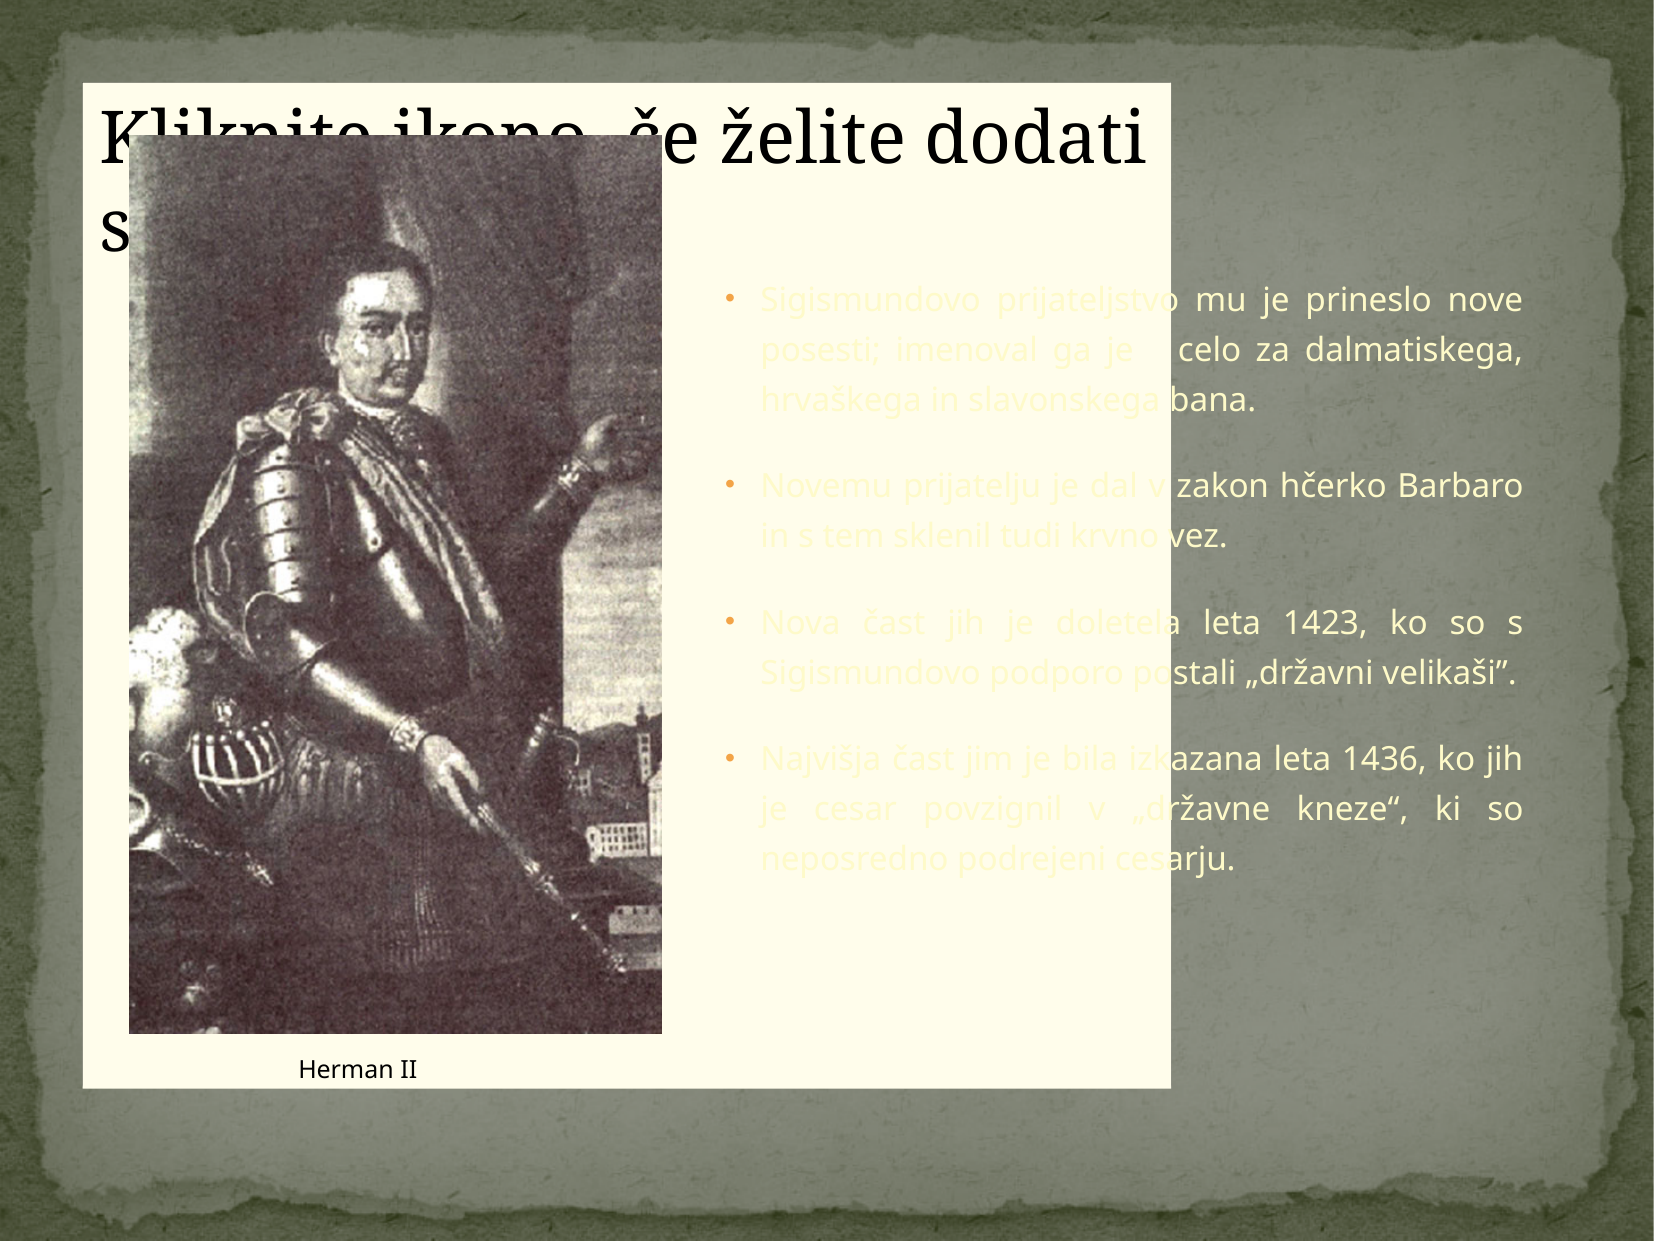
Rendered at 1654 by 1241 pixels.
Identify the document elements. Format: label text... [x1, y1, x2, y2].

picture [0, 0, 1654, 1241]
text_box Sigismundovo prijateljstvo mu je prineslo nove posesti; imenoval ga je celo za dalmatiskega, hrvaškega in slavonskega bana. Novemu prijatelju je dal v zakon hčerko Barbaro in s tem sklenil tudi krvno vez. Nova čast jih je doletela leta 1423, ko so s Sigismundovo podporo postali „državni velikaši”. Najvišja čast jim je bila izkazana leta 1436, ko jih je cesar povzignil v „državne kneze“, ki so neposredno podrejeni cesarju. [708, 183, 1542, 1046]
text_box Herman II [284, 1046, 449, 1090]
